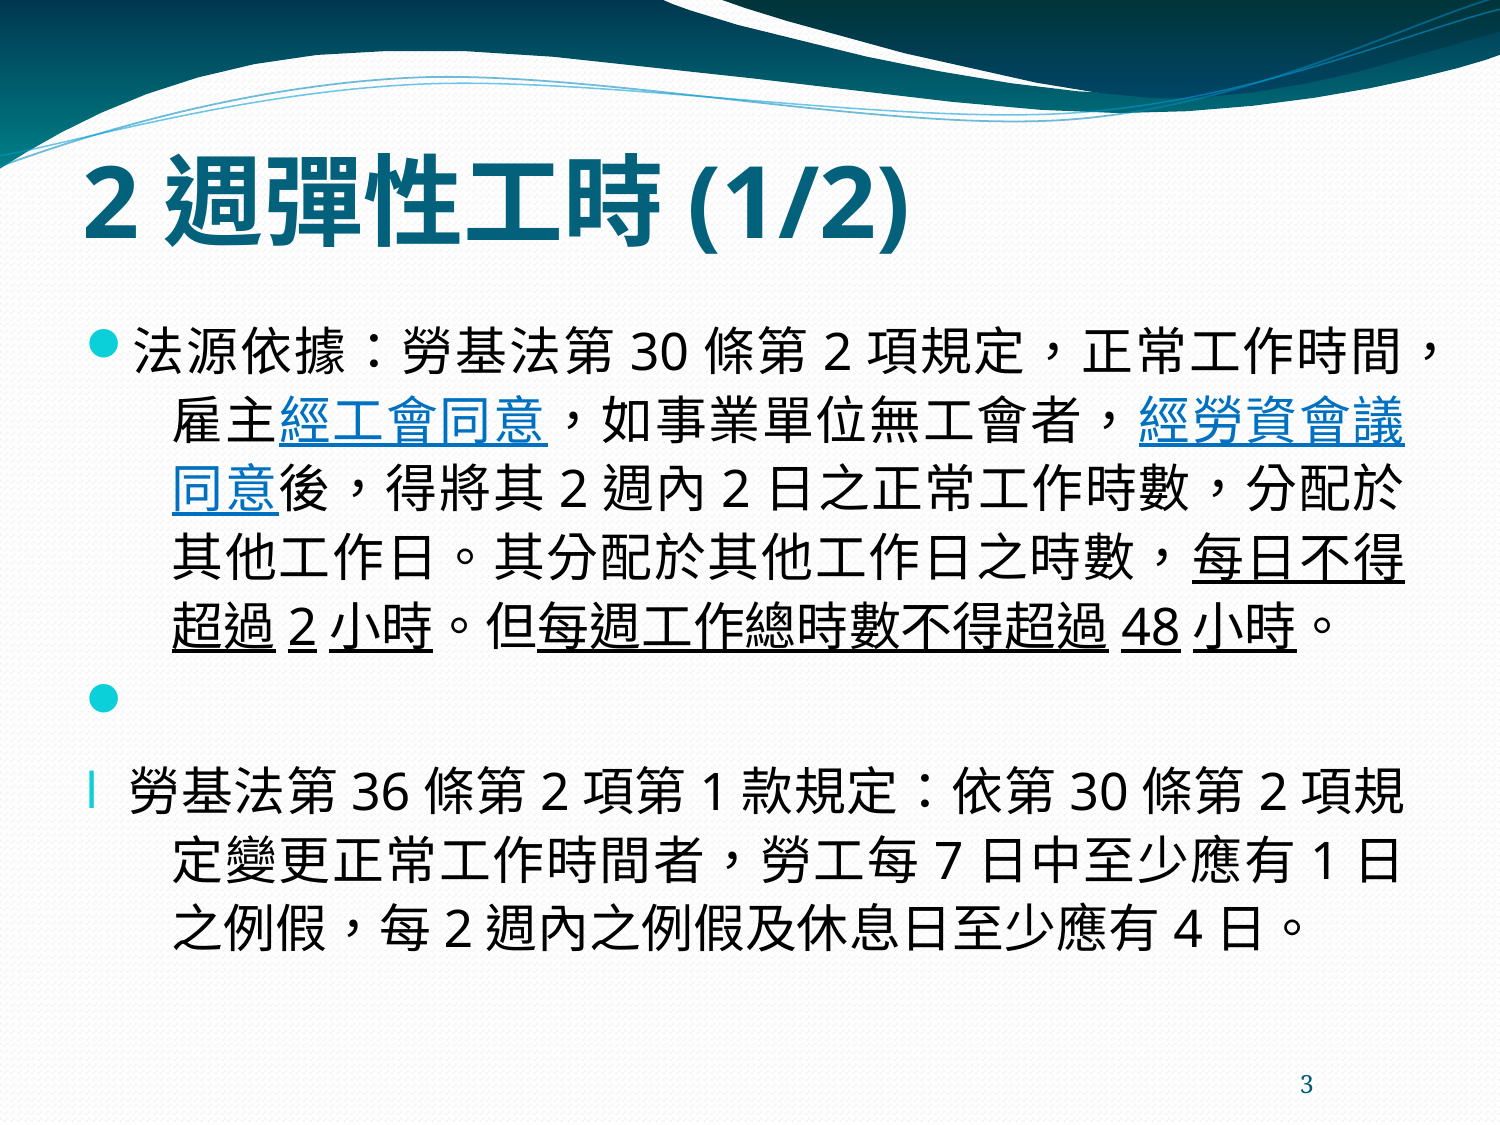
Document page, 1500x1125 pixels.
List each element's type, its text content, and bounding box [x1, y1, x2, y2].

title 2週彈性工時(1/2) [82, 105, 1433, 260]
text_box [1299, 1042, 1426, 1103]
list 法源依據：勞基法第30條第2項規定，正常工作時間，雇主經工會同意，如事業單位無工會者，經勞資會議同意後，得將其2週內2日之正常工作時數，分配於其他工作日。其分配於其他工作日之時數，每日不得超過2小時。但每週工作總時數不得超過48小時。 勞基法第36條第2項第1款規定：依第30條第2項規定變更正常工作時間者，勞工每7日中至少應有1日之例假，每2週內之例假及休息日至少應有4日。 [70, 304, 1421, 1075]
